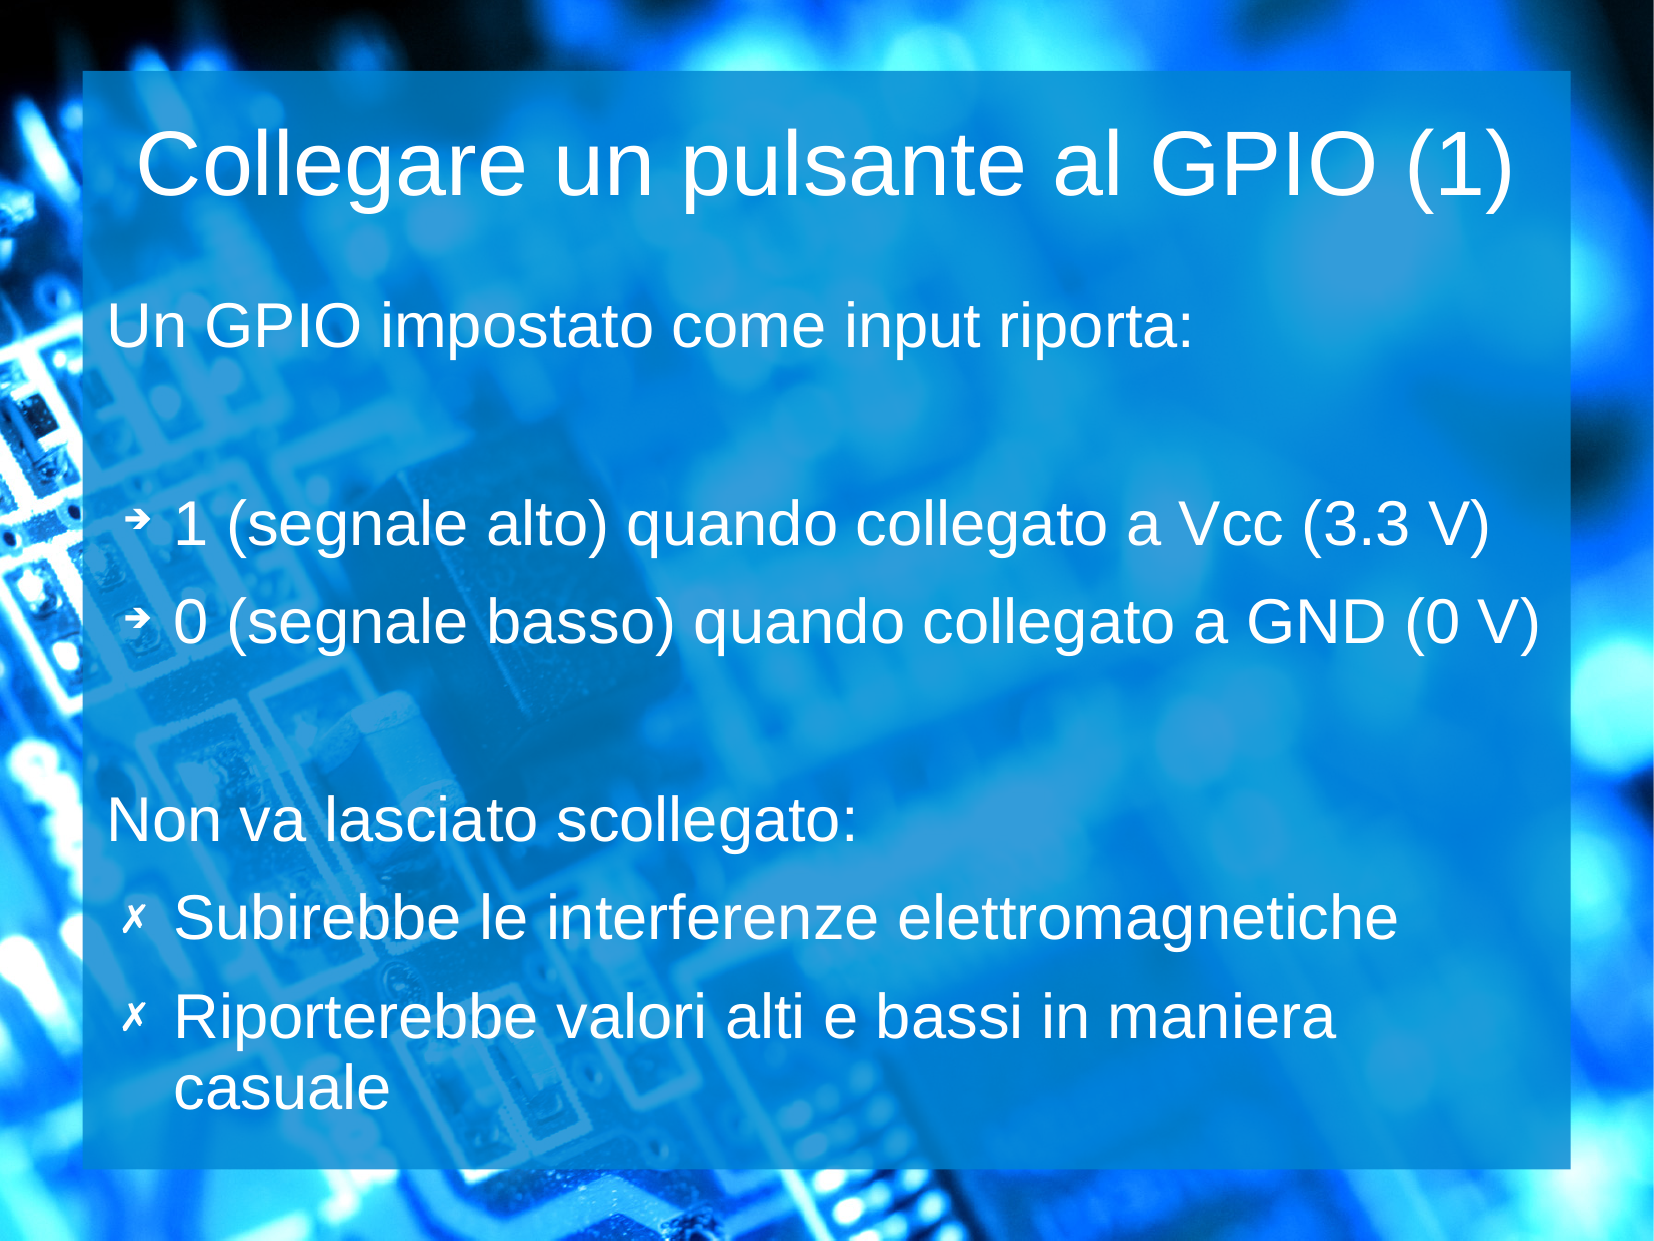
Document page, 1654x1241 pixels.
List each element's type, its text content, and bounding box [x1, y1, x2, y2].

picture [0, 0, 1654, 1241]
title Collegare un pulsante al GPIO (1) [82, 70, 1571, 257]
list Un GPIO impostato come input riporta: 1 (segnale alto) quando collegato a Vcc (3.3 V) 0 (segnale basso) quando collegato a GND (0 V) Non va lasciato scollegato: Subirebbe le interferenze elettromagnetiche Riporterebbe valori alti e bassi in maniera casuale [106, 290, 1548, 1146]
text_box [82, 257, 1571, 1170]
